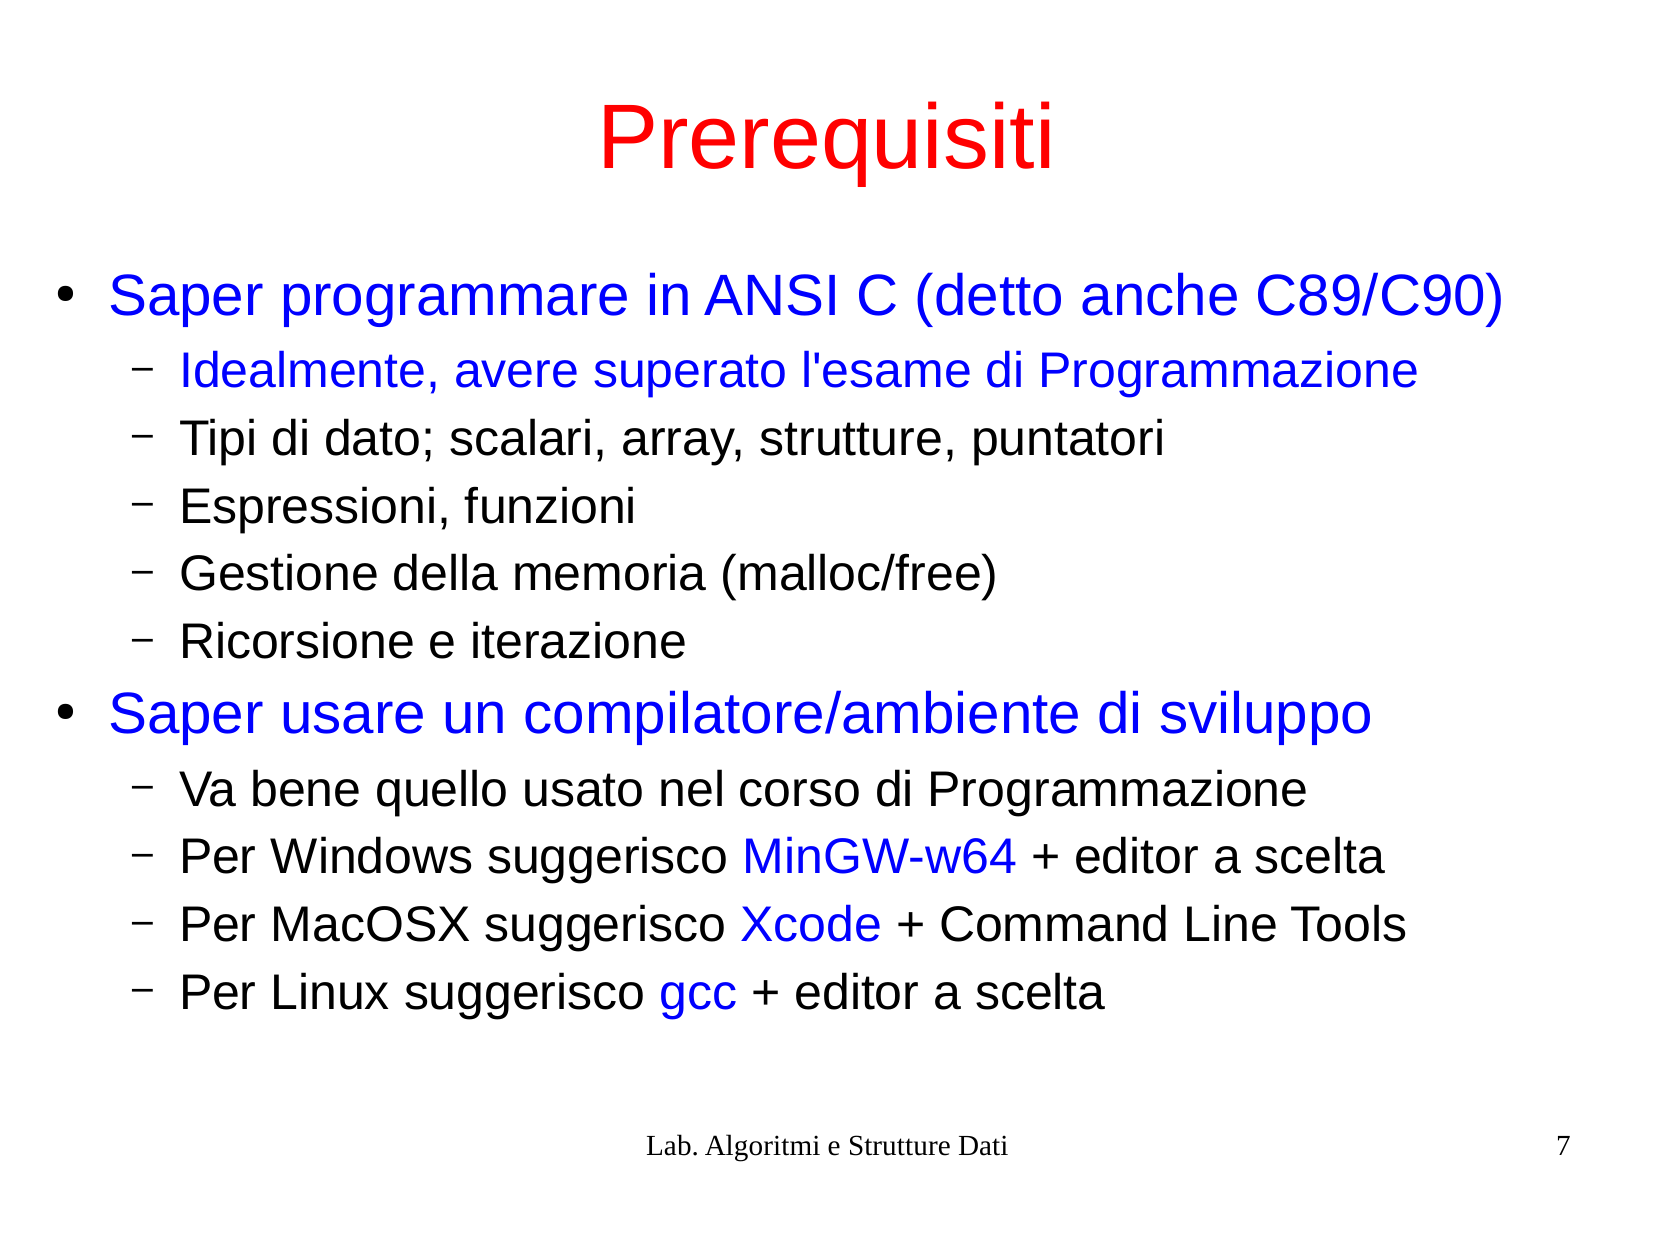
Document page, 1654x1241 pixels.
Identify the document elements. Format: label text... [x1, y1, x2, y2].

list Saper programmare in ANSI C (detto anche C89/C90) Idealmente, avere superato l'esame di Programmazione Tipi di dato; scalari, array, strutture, puntatori Espressioni, funzioni Gestione della memoria (malloc/free) Ricorsione e iterazione Saper usare un compilatore/ambiente di sviluppo Va bene quello usato nel corso di Programmazione Per Windows suggerisco MinGW-w64 + editor a scelta Per MacOSX suggerisco Xcode + Command Line Tools Per Linux suggerisco gcc + editor a scelta [37, 262, 1613, 1109]
title Prerequisiti [82, 49, 1571, 226]
